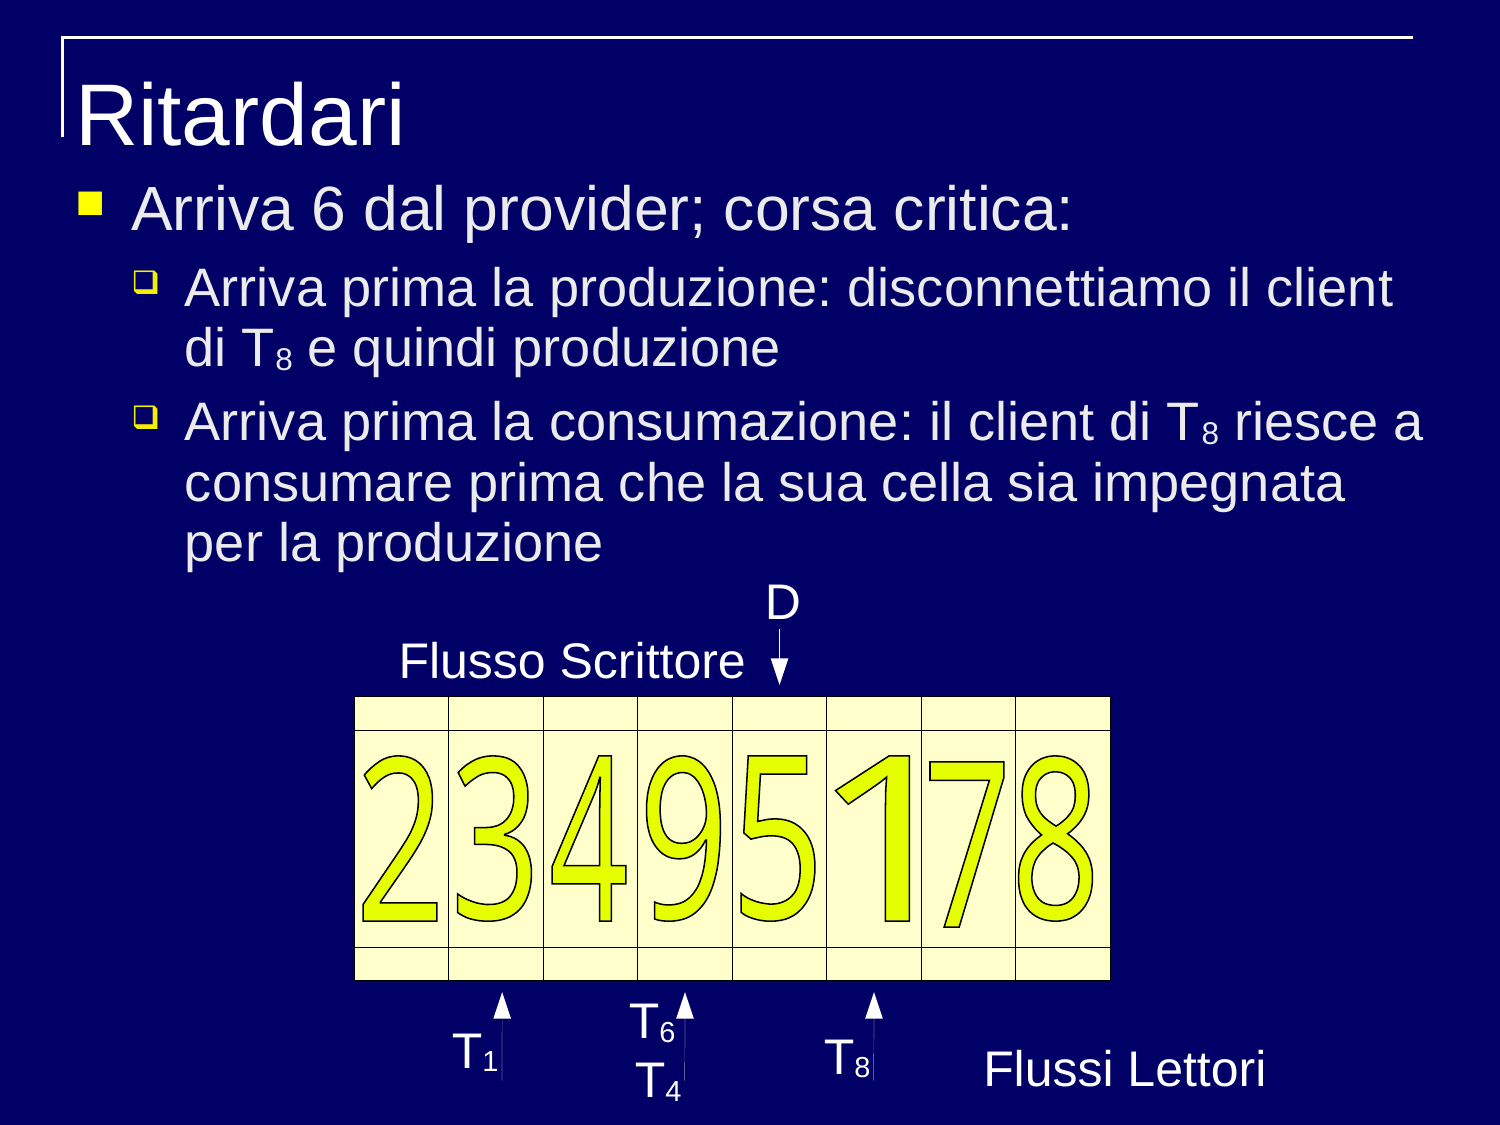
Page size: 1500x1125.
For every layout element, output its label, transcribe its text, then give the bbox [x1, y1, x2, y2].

text_box [922, 697, 1015, 981]
text_box [354, 697, 448, 981]
text_box T8 [809, 1021, 898, 1111]
text_box 3 [457, 755, 532, 922]
text_box [449, 697, 543, 981]
list Arriva 6 dal provider; corsa critica: Arriva prima la produzione: disconnettiamo il client di T8 e quindi produzione Arriva prima la consumazione: il client di T8 riesce a consumare prima che la sua cella sia impegnata per la produzione [75, 173, 1426, 903]
text_box Flussi Lettori [968, 1033, 1282, 1105]
text_box [1016, 697, 1111, 981]
text_box 5 [741, 755, 815, 922]
text_box T1 [437, 1015, 526, 1105]
text_box 2 [363, 755, 437, 922]
title Ritardari [75, 52, 1426, 173]
text_box T6 [614, 986, 703, 1075]
text_box [544, 697, 637, 981]
text_box 9 [646, 755, 721, 922]
text_box 4 [552, 755, 626, 922]
text_box 8 [1018, 755, 1093, 922]
text_box [733, 697, 826, 981]
text_box [827, 697, 921, 981]
text_box 1 [835, 755, 910, 922]
text_box D [750, 566, 810, 638]
text_box 7 [930, 761, 1004, 928]
text_box [638, 697, 732, 981]
text_box Flusso Scrittore [383, 626, 761, 697]
text_box T4 [620, 1045, 709, 1125]
